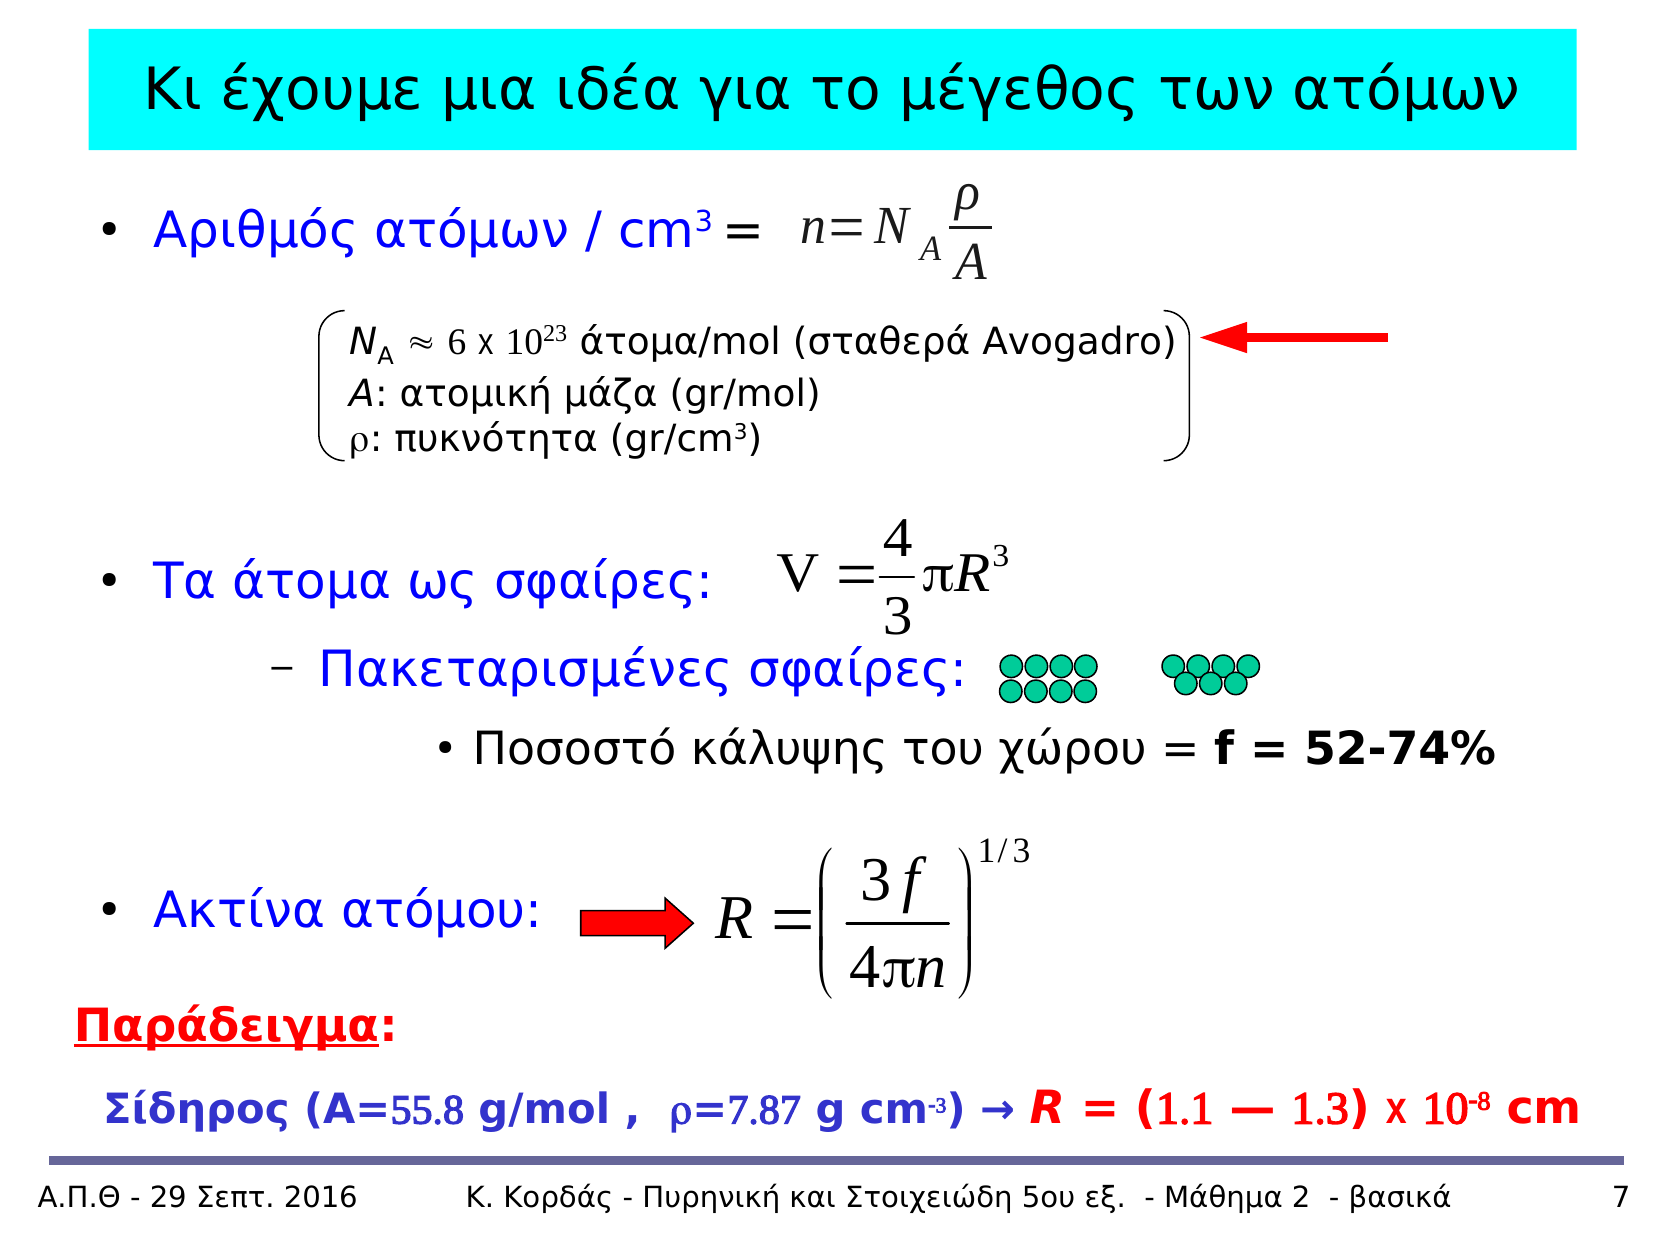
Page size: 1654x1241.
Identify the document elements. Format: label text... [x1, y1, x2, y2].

title Κι έχουμε μια ιδέα για το μέγεθος των ατόμων [88, 28, 1577, 151]
text_box NA   x  άτομα/mol (σταθερά Avogadro) A: ατομική μάζα (gr/mol) : πυκνότητα (gr/cm3) [334, 304, 1193, 468]
chart [768, 503, 1019, 648]
chart [705, 823, 1040, 984]
text_box [580, 898, 694, 949]
list Αριθμός ατόμων / cm3 = Τα άτομα ως σφαίρες: Πακεταρισμένες σφαίρες: Ποσοστό κάλυψης του χώρου = f = 52-74% Ακτίνα ατόμου: [82, 201, 1571, 984]
text_box Παράδειγμα: Σίδηρος (A= g/mol , = g cm) → R = ( — ) x  cm [56, 984, 1600, 1144]
chart [783, 159, 1012, 296]
